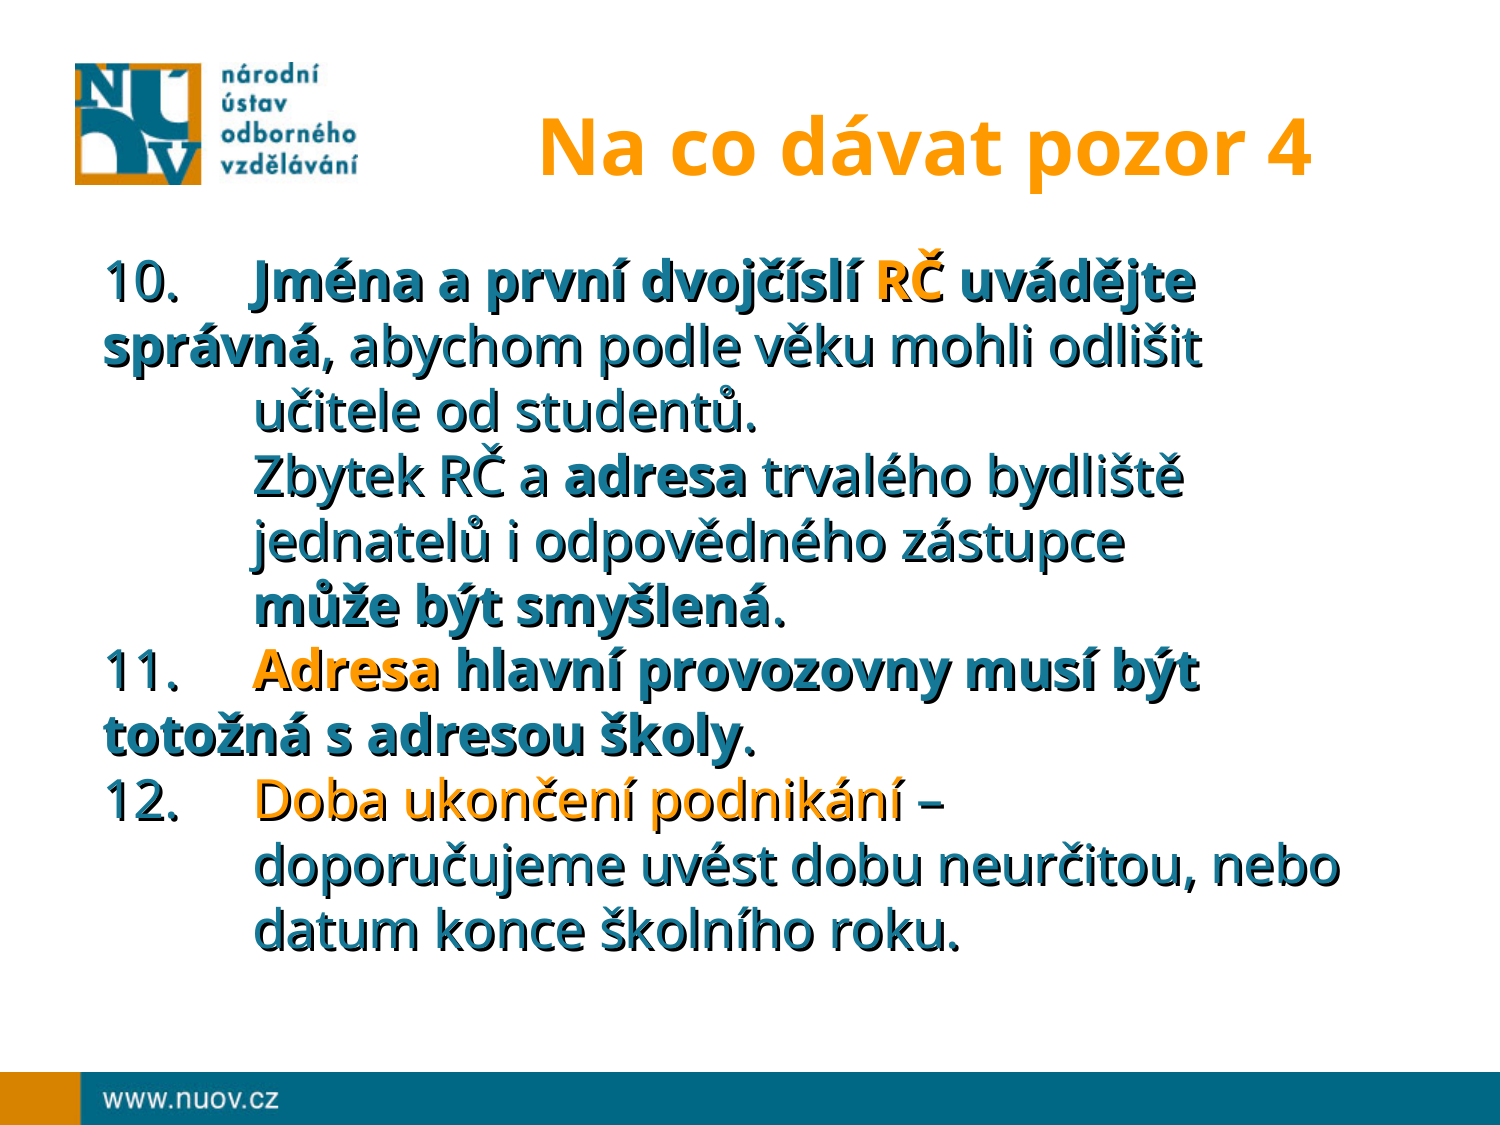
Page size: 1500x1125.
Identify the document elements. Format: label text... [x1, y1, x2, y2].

text_box 10. Jména a první dvojčíslí RČ uvádějte správná, abychom podle věku mohli odlišit učitele od studentů. Zbytek RČ a adresa trvalého bydliště jednatelů i odpovědného zástupce může být smyšlená. 11. Adresa hlavní provozovny musí být totožná s adresou školy. 12. Doba ukončení podnikání – doporučujeme uvést dobu neurčitou, nebo datum konce školního roku. [87, 237, 1463, 968]
text_box [75, 62, 358, 185]
text_box [0, 1072, 1500, 1125]
title Na co dávat pozor 4 [412, 49, 1438, 237]
